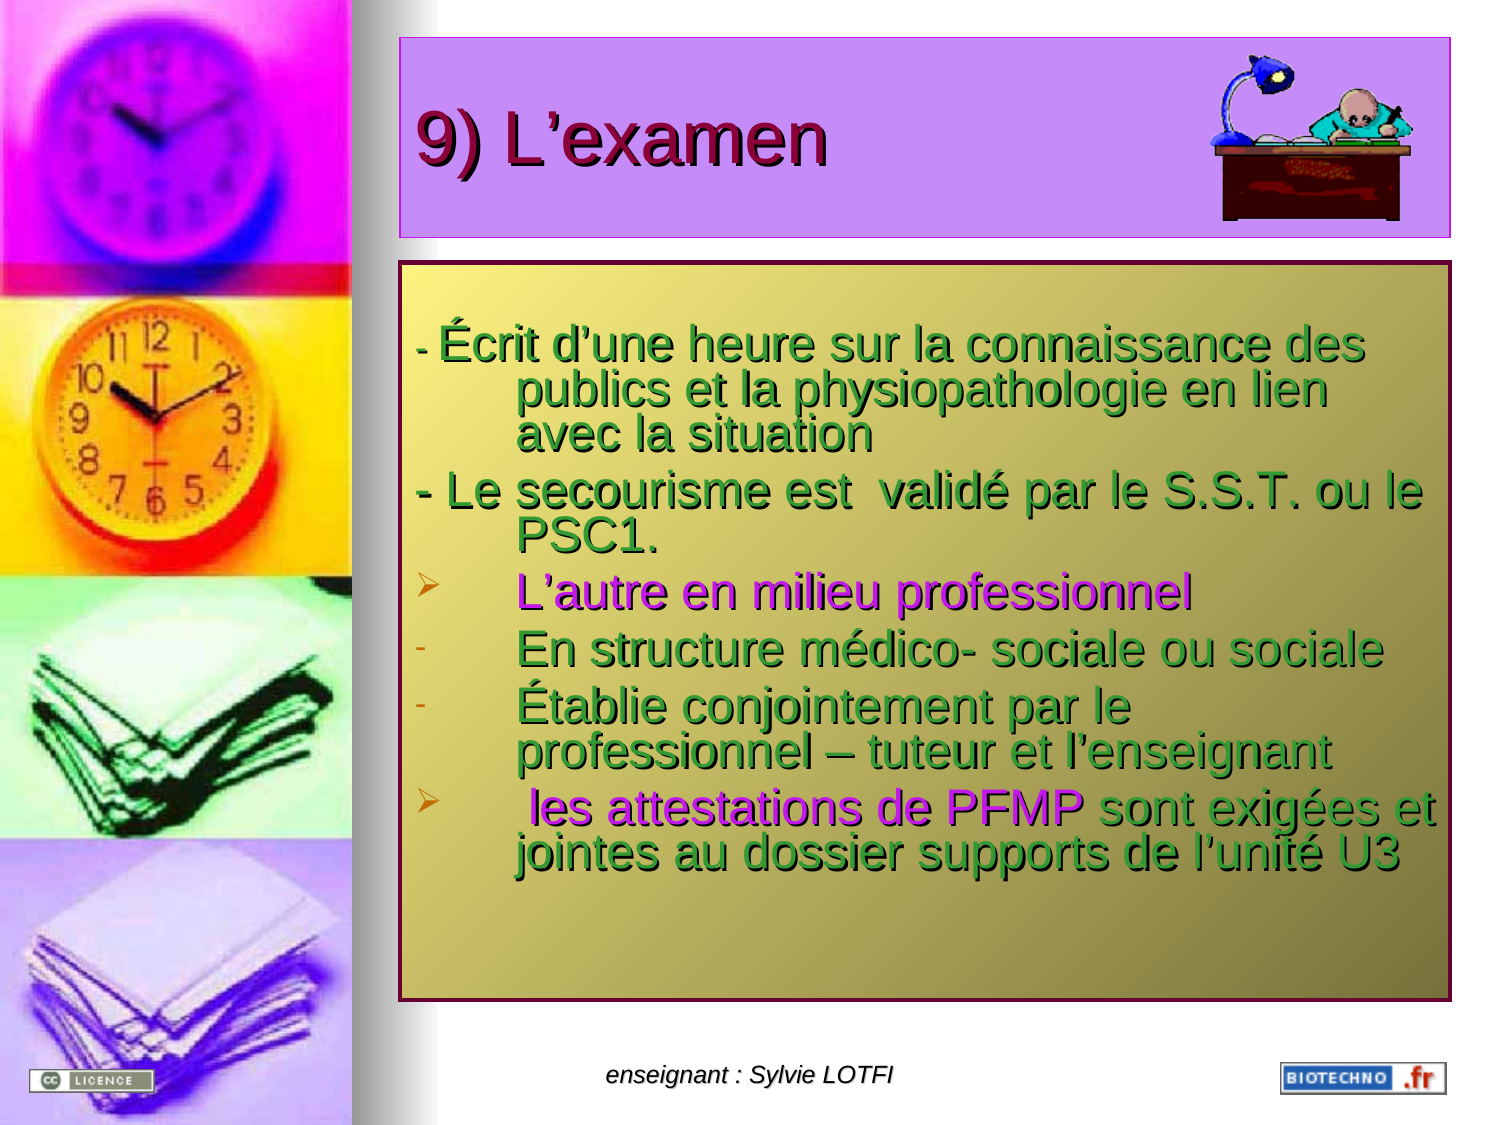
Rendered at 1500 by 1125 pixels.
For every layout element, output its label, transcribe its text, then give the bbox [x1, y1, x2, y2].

list - Écrit d’une heure sur la connaissance des publics et la physiopathologie en lien avec la situation - Le secourisme est validé par le S.S.T. ou le PSC1. L’autre en milieu professionnel En structure médico- sociale ou sociale Établie conjointement par le professionnel – tuteur et l’enseignant les attestations de PFMP sont exigées et jointes au dossier supports de l’unité U3 [399, 262, 1450, 1001]
title 9) L’examen [399, 37, 1450, 238]
picture [0, 0, 352, 1125]
picture [1280, 1062, 1447, 1095]
picture [1210, 54, 1413, 221]
